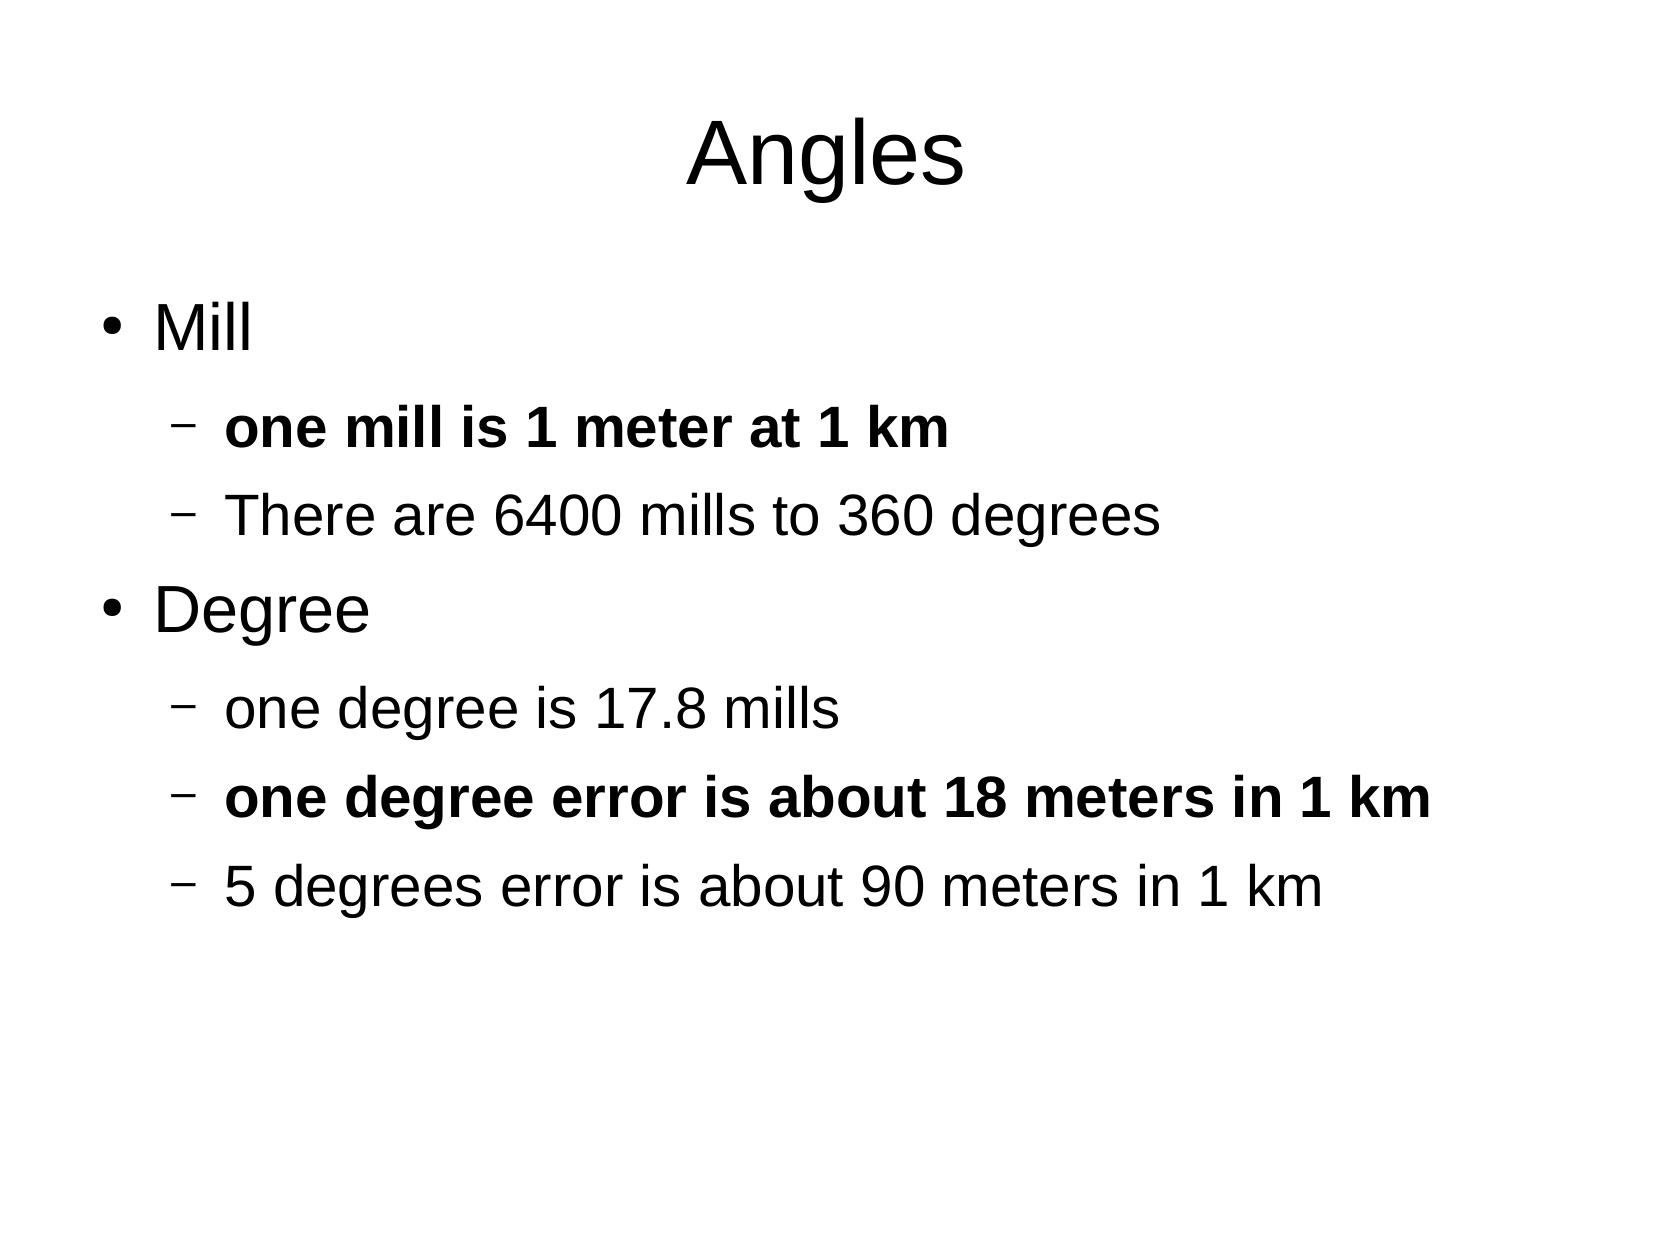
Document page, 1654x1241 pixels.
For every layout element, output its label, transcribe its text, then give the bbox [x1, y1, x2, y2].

title Angles [82, 49, 1571, 257]
list Mill one mill is 1 meter at 1 km There are 6400 mills to 360 degrees Degree one degree is 17.8 mills one degree error is about 18 meters in 1 km 5 degrees error is about 90 meters in 1 km [82, 290, 1571, 1010]
